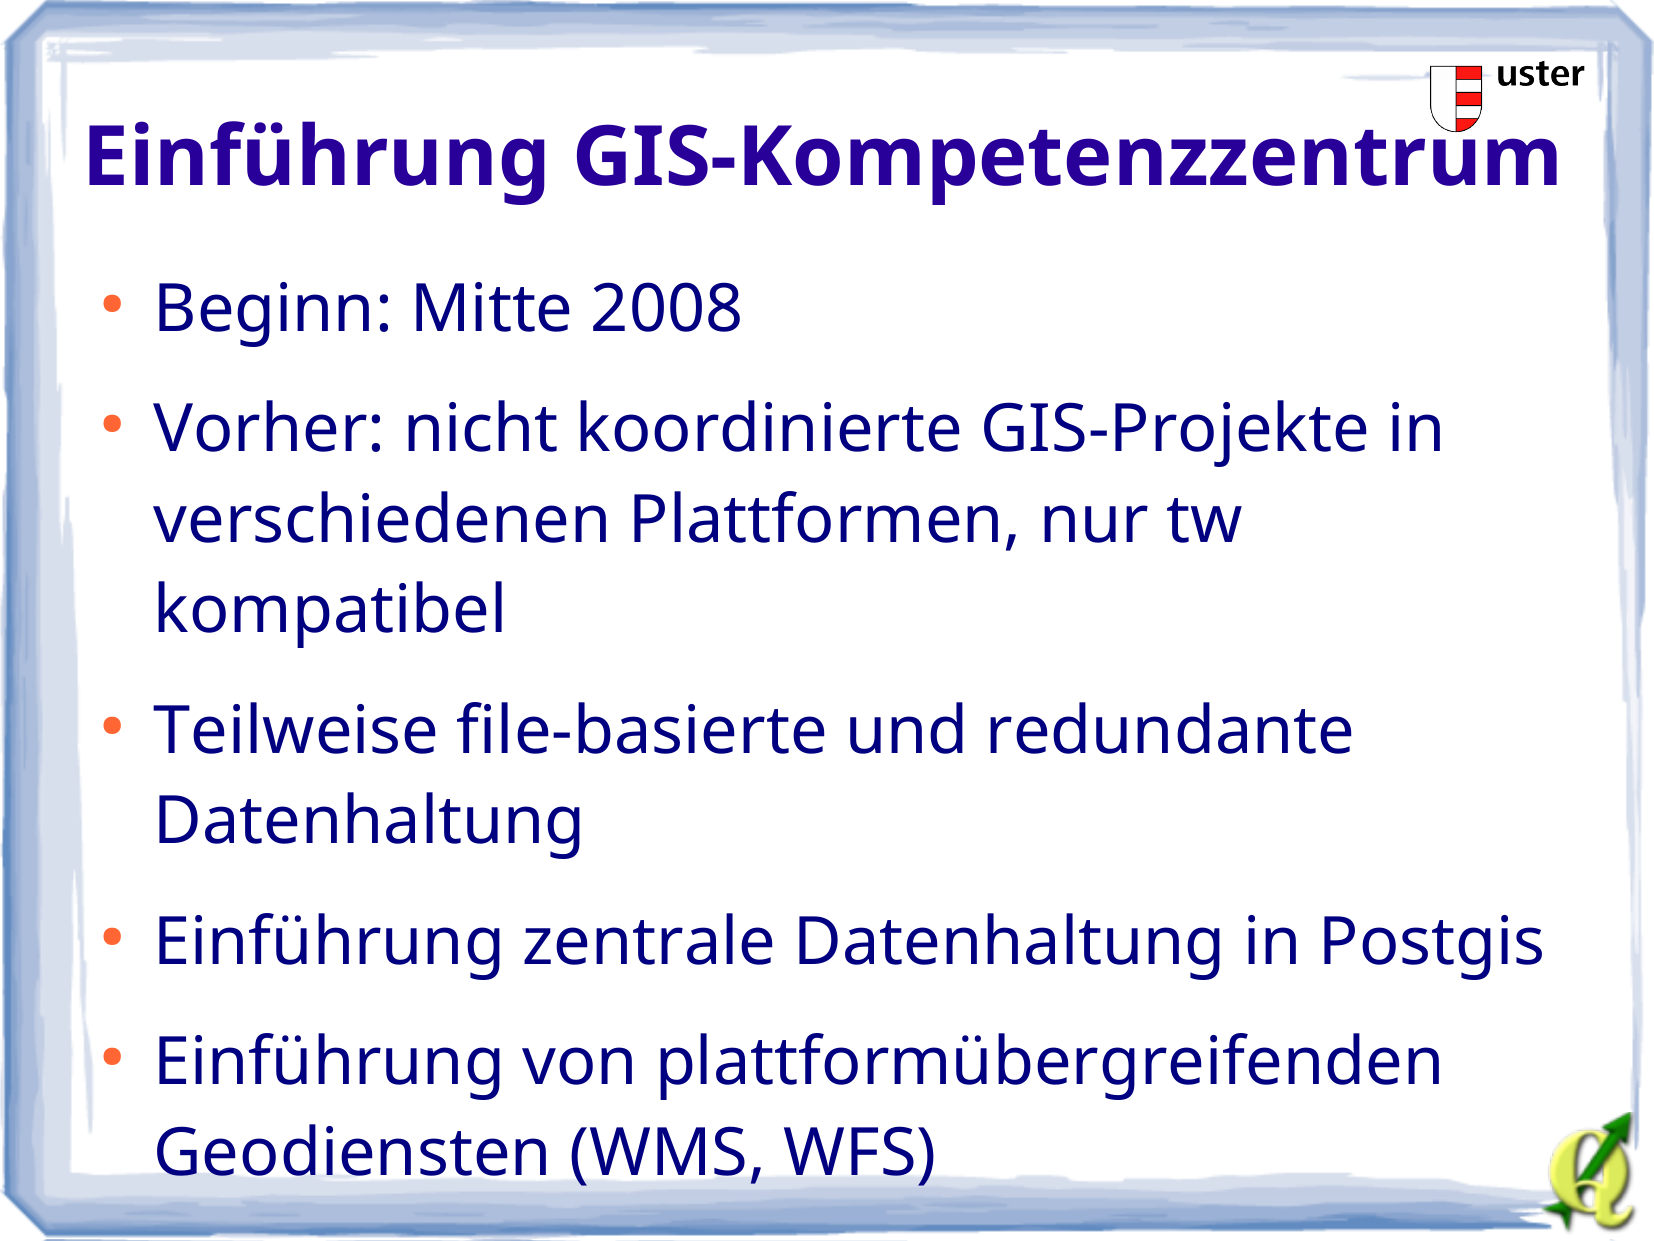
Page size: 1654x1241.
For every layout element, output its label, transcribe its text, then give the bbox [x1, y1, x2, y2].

title Einführung GIS-Kompetenzzentrum [82, 56, 1571, 250]
picture [0, 0, 1654, 1241]
list Beginn: Mitte 2008 Vorher: nicht koordinierte GIS-Projekte in verschiedenen Plattformen, nur tw kompatibel Teilweise file-basierte und redundante Datenhaltung Einführung zentrale Datenhaltung in Postgis Einführung von plattformübergreifenden Geodiensten (WMS, WFS) Desktop-GIS relativ teuer und nicht massgeschneidert [82, 259, 1576, 1183]
